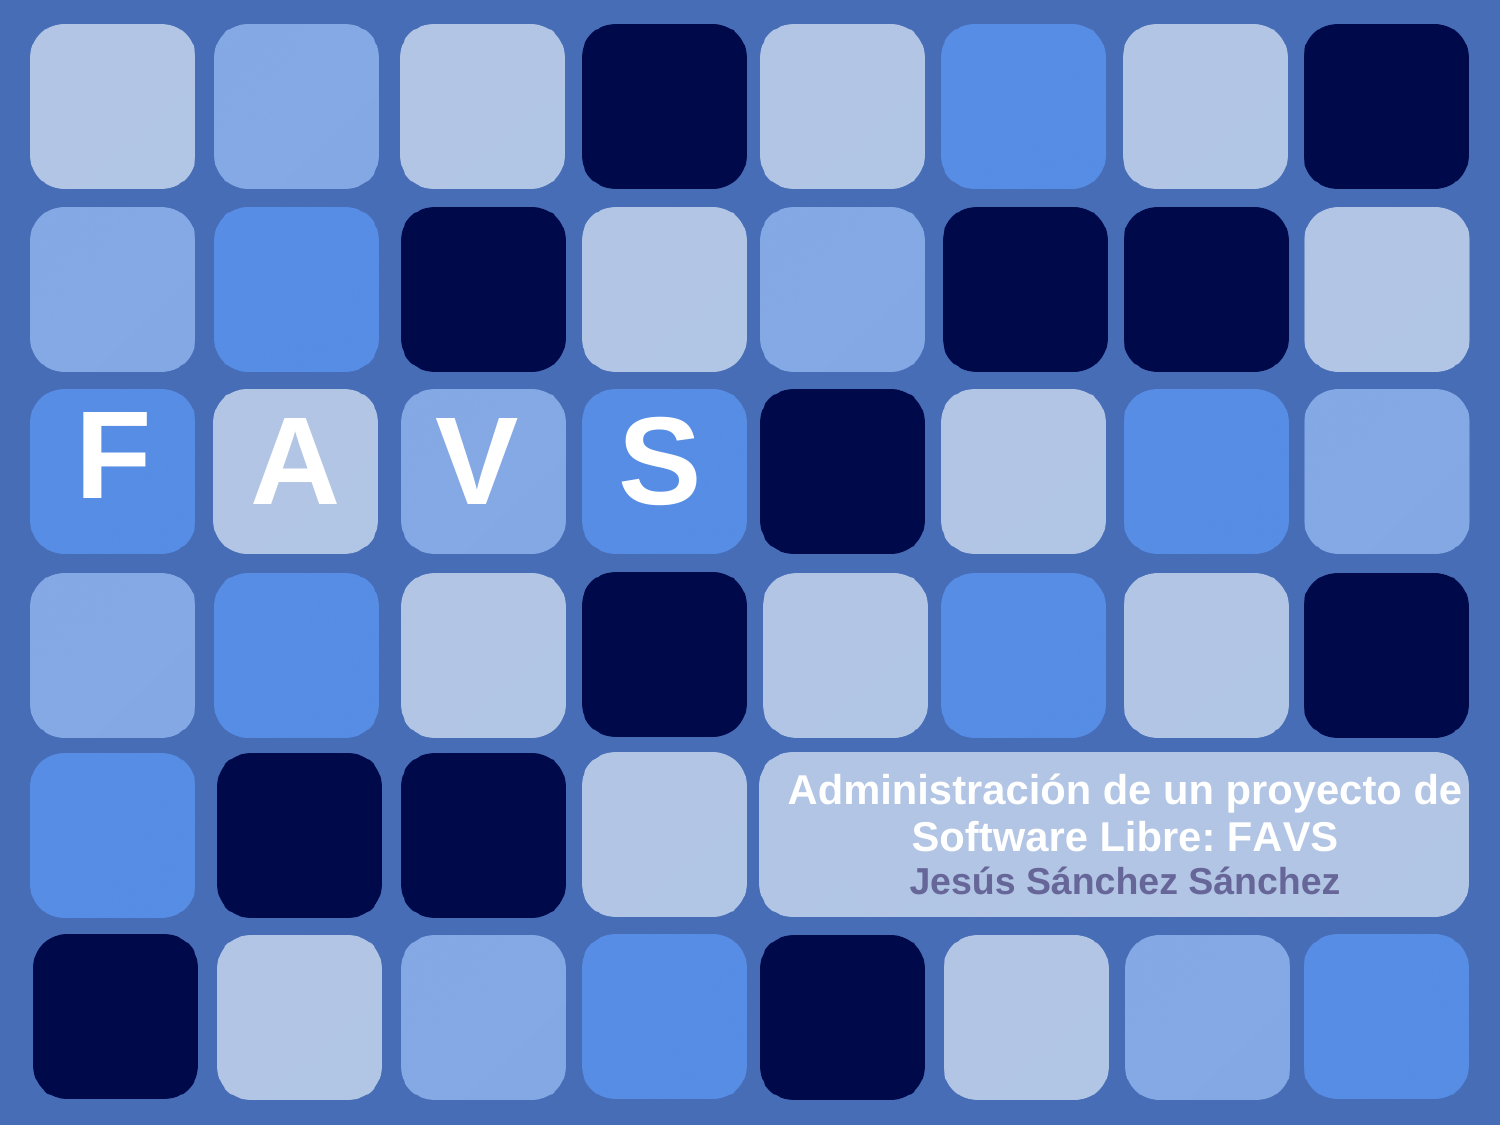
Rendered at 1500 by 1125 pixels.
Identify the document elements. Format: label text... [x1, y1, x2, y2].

list A [250, 391, 364, 570]
list S [618, 391, 731, 532]
list V [435, 391, 548, 532]
list F [75, 385, 188, 526]
title Administración de un proyecto de Software Libre: FAVS Jesús Sánchez Sánchez [787, 765, 1463, 904]
picture [0, 0, 1500, 1125]
